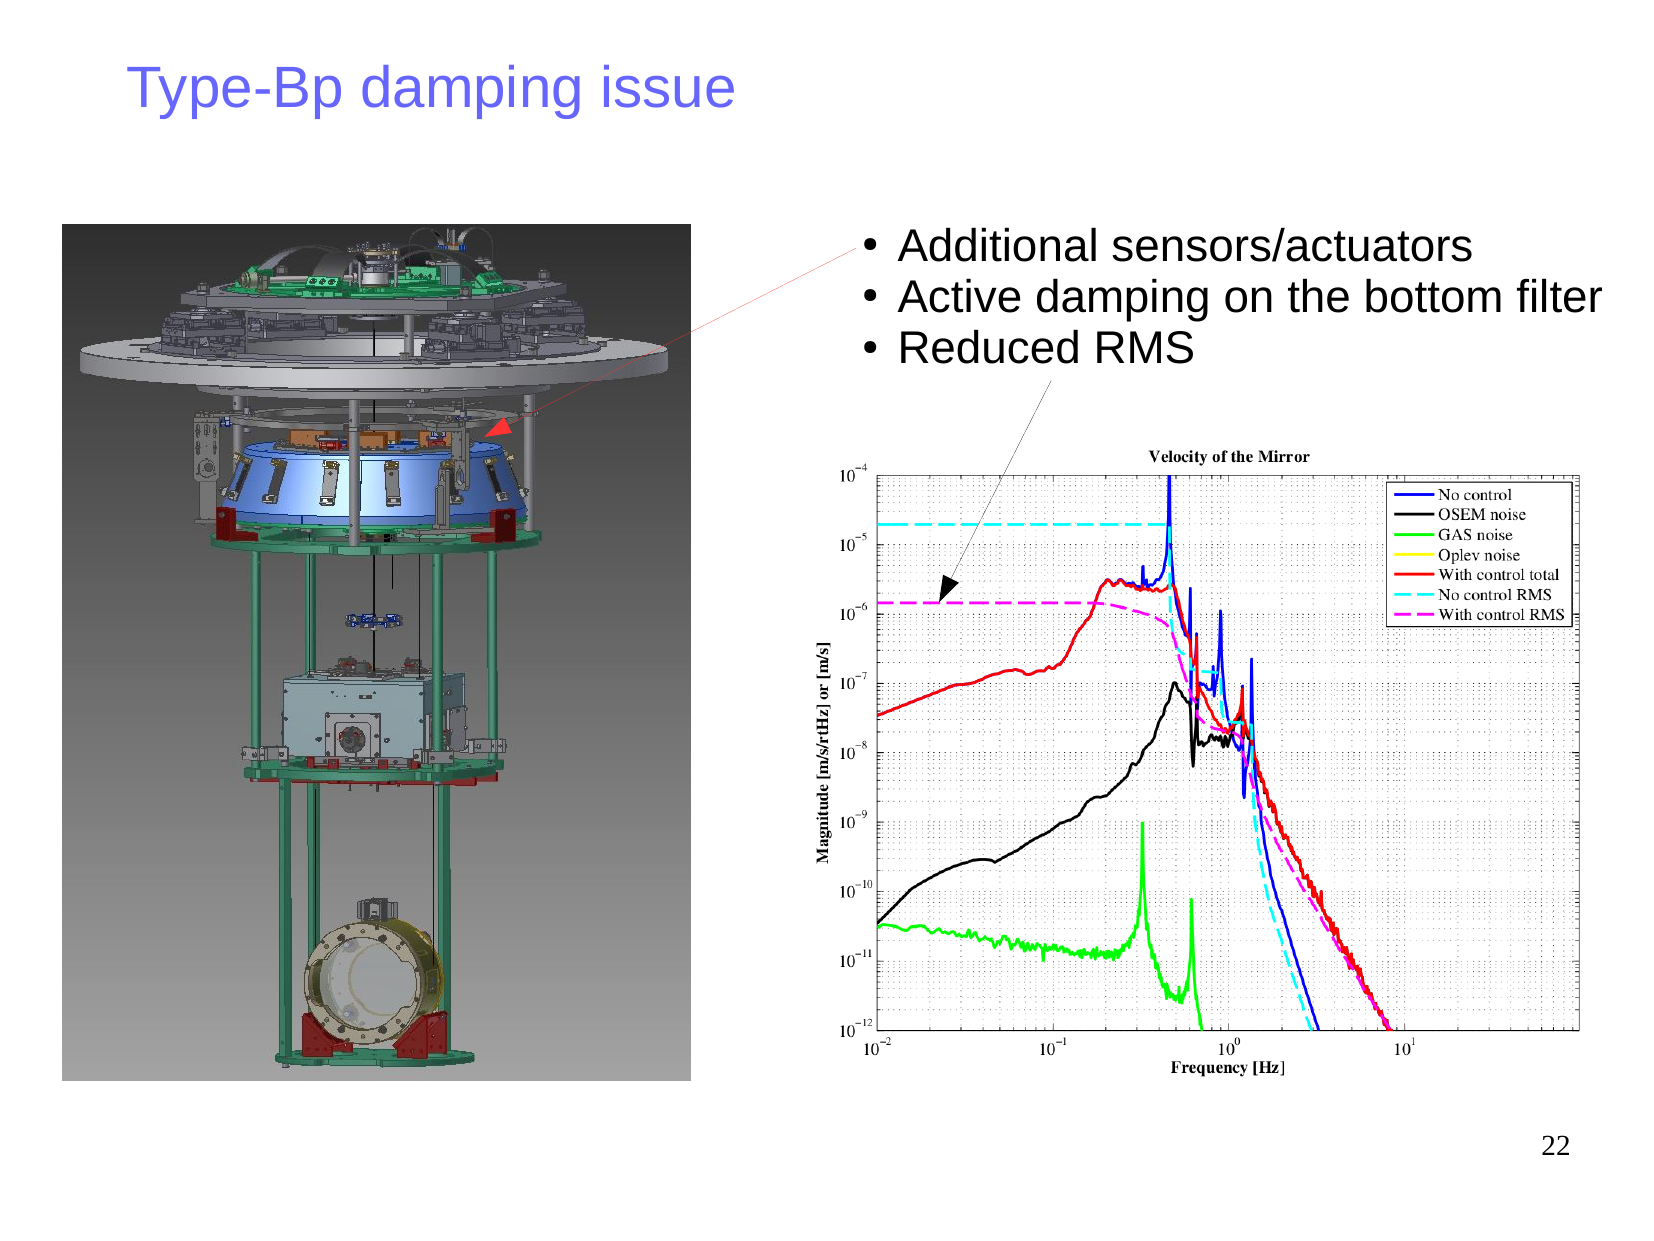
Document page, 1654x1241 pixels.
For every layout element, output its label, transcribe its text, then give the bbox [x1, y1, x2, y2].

picture [62, 224, 691, 1081]
text_box Additional sensors/actuators Active damping on the bottom filter Reduced RMS [847, 212, 1619, 381]
picture [814, 448, 1583, 1086]
text_box Type-Bp damping issue [112, 47, 753, 128]
